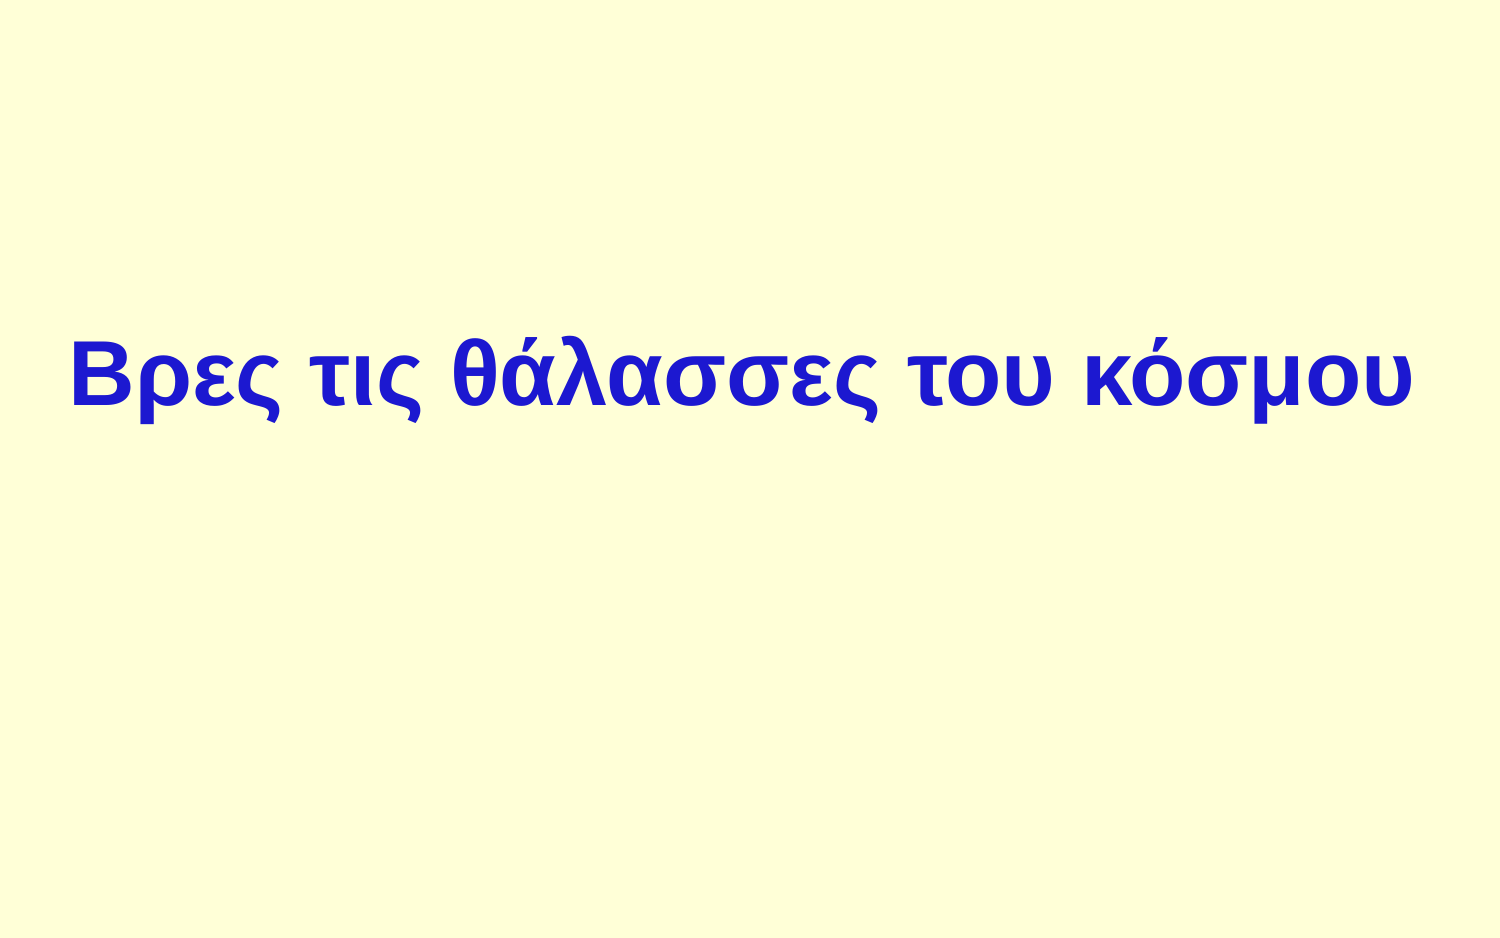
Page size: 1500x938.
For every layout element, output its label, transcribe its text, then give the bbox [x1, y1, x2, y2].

title Βρες τις θάλασσες του κόσμου [67, 295, 1418, 452]
